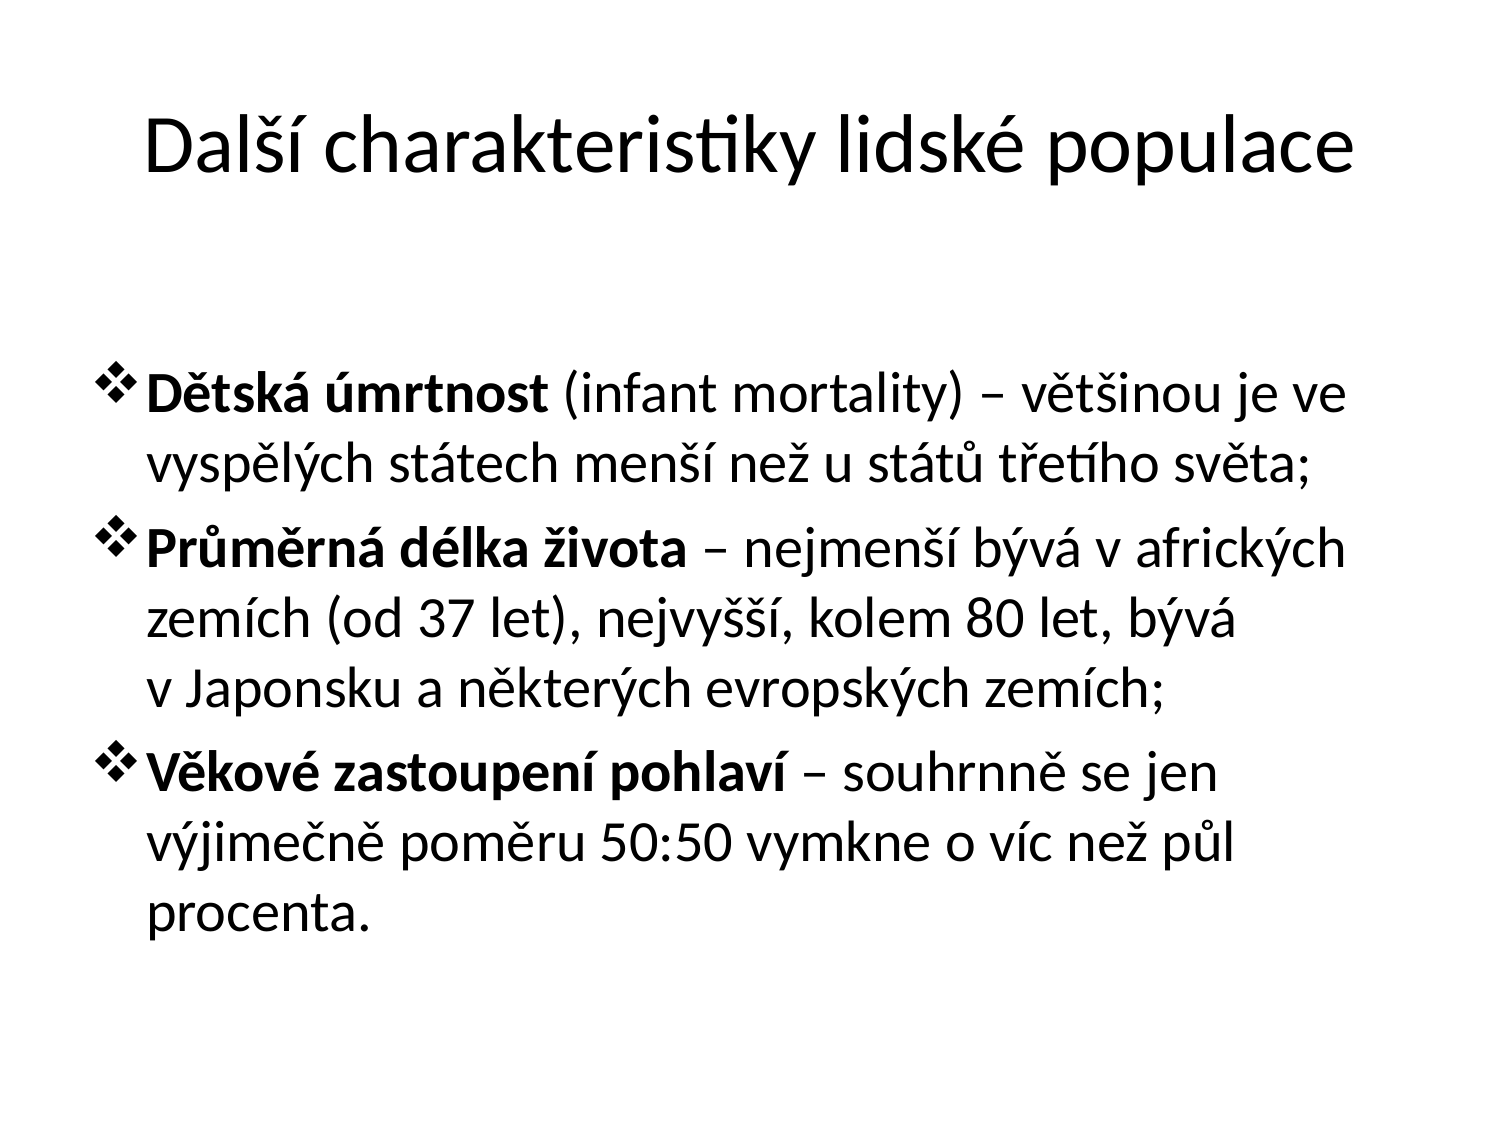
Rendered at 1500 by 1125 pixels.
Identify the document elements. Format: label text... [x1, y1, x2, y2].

title Další charakteristiky lidské populace [75, 45, 1426, 233]
list Dětská úmrtnost (infant mortality) – většinou je ve vyspělých státech menší než u států třetího světa; Průměrná délka života – nejmenší bývá v afrických zemích (od 37 let), nejvyšší, kolem 80 let, bývá v Japonsku a některých evropských zemích; Věkové zastoupení pohlaví – souhrnně se jen výjimečně poměru 50:50 vymkne o víc než půl procenta. [75, 262, 1426, 1006]
